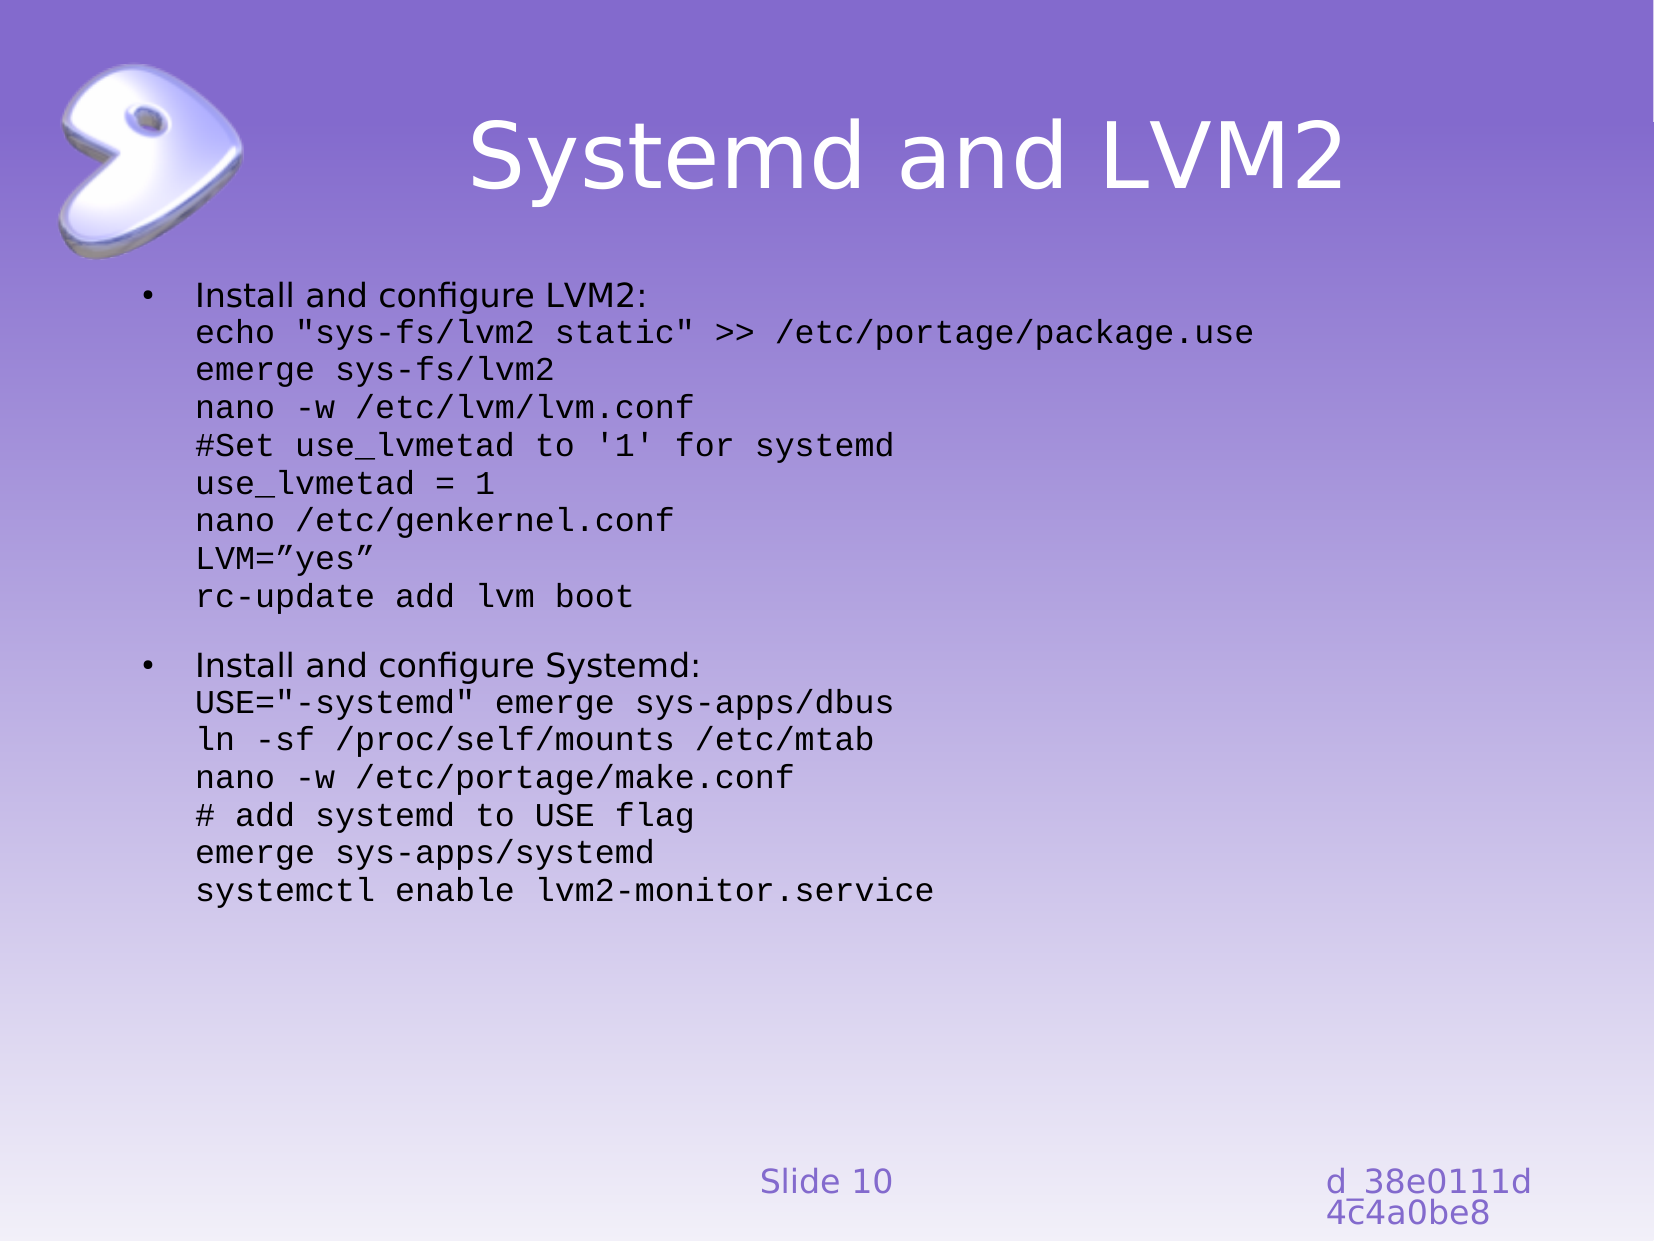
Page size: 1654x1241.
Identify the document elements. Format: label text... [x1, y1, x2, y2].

picture [49, 61, 248, 266]
list Install and configure LVM2: echo "sys-fs/lvm2 static" >> /etc/portage/package.use emerge sys-fs/lvm2 nano -w /etc/lvm/lvm.conf #Set use_lvmetad to '1' for systemd use_lvmetad = 1 nano /etc/genkernel.conf LVM=”yes” rc-update add lvm boot Install and configure Systemd: USE="-systemd" emerge sys-apps/dbus ln -sf /proc/self/mounts /etc/mtab nano -w /etc/portage/make.conf # add systemd to USE flag emerge sys-apps/systemd systemctl enable lvm2-monitor.service [124, 276, 1537, 989]
title Systemd and LVM2 [288, 44, 1531, 268]
